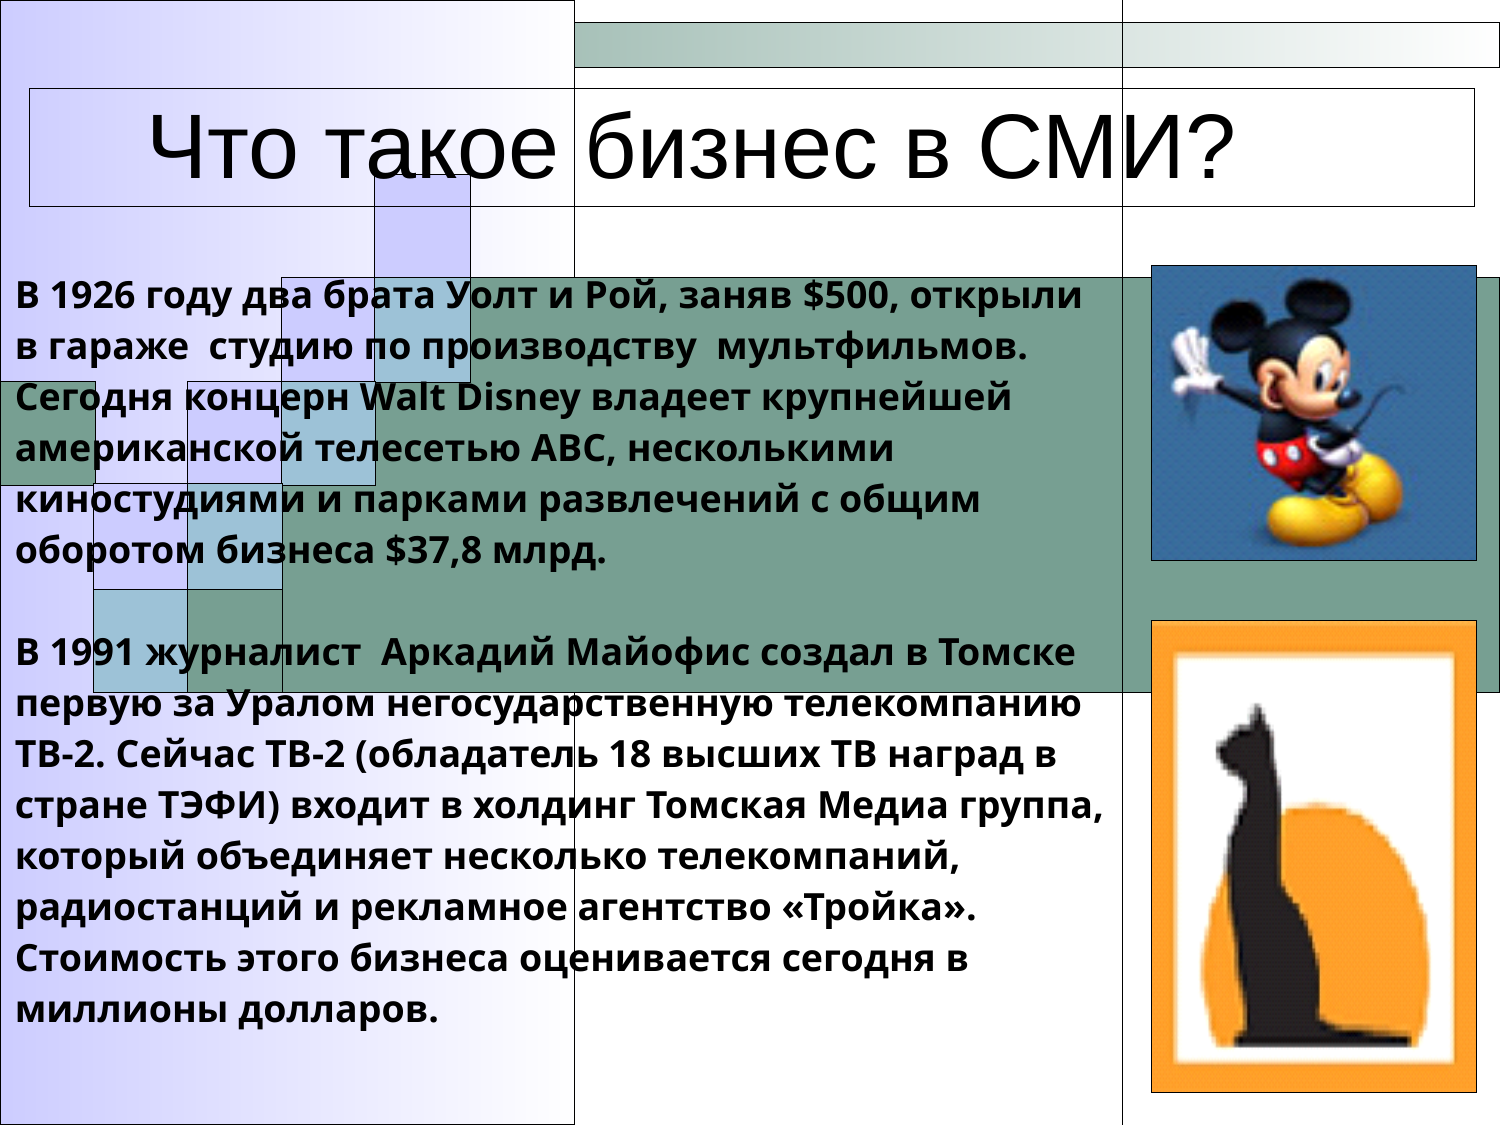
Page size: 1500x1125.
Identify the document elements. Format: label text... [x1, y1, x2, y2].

text_box Что такое бизнес в СМИ? [1123, 88, 1475, 207]
text_box В 1926 году два брата Уолт и Рой, заняв $500, открыли в гараже студию по производству мультфильмов. Сегодня концерн Walt Disney владеет крупнейшей американской телесетью ABC, несколькими киностудиями и парками развлечений с общим оборотом бизнеса $37,8 млрд. В 1991 журналист Аркадий Майофис создал в Томске первую за Уралом негосударственную телекомпанию ТВ-2. Сейчас ТВ-2 (обладатель 18 высших ТВ наград в стране ТЭФИ) входит в холдинг Томская Медиа группа, который объединяет несколько телекомпаний, радиостанций и рекламное агентство «Тройка». Стоимость этого бизнеса оценивается сегодня в миллионы долларов. [0, 0, 1123, 1125]
picture [1151, 265, 1477, 561]
picture [1151, 620, 1477, 1093]
